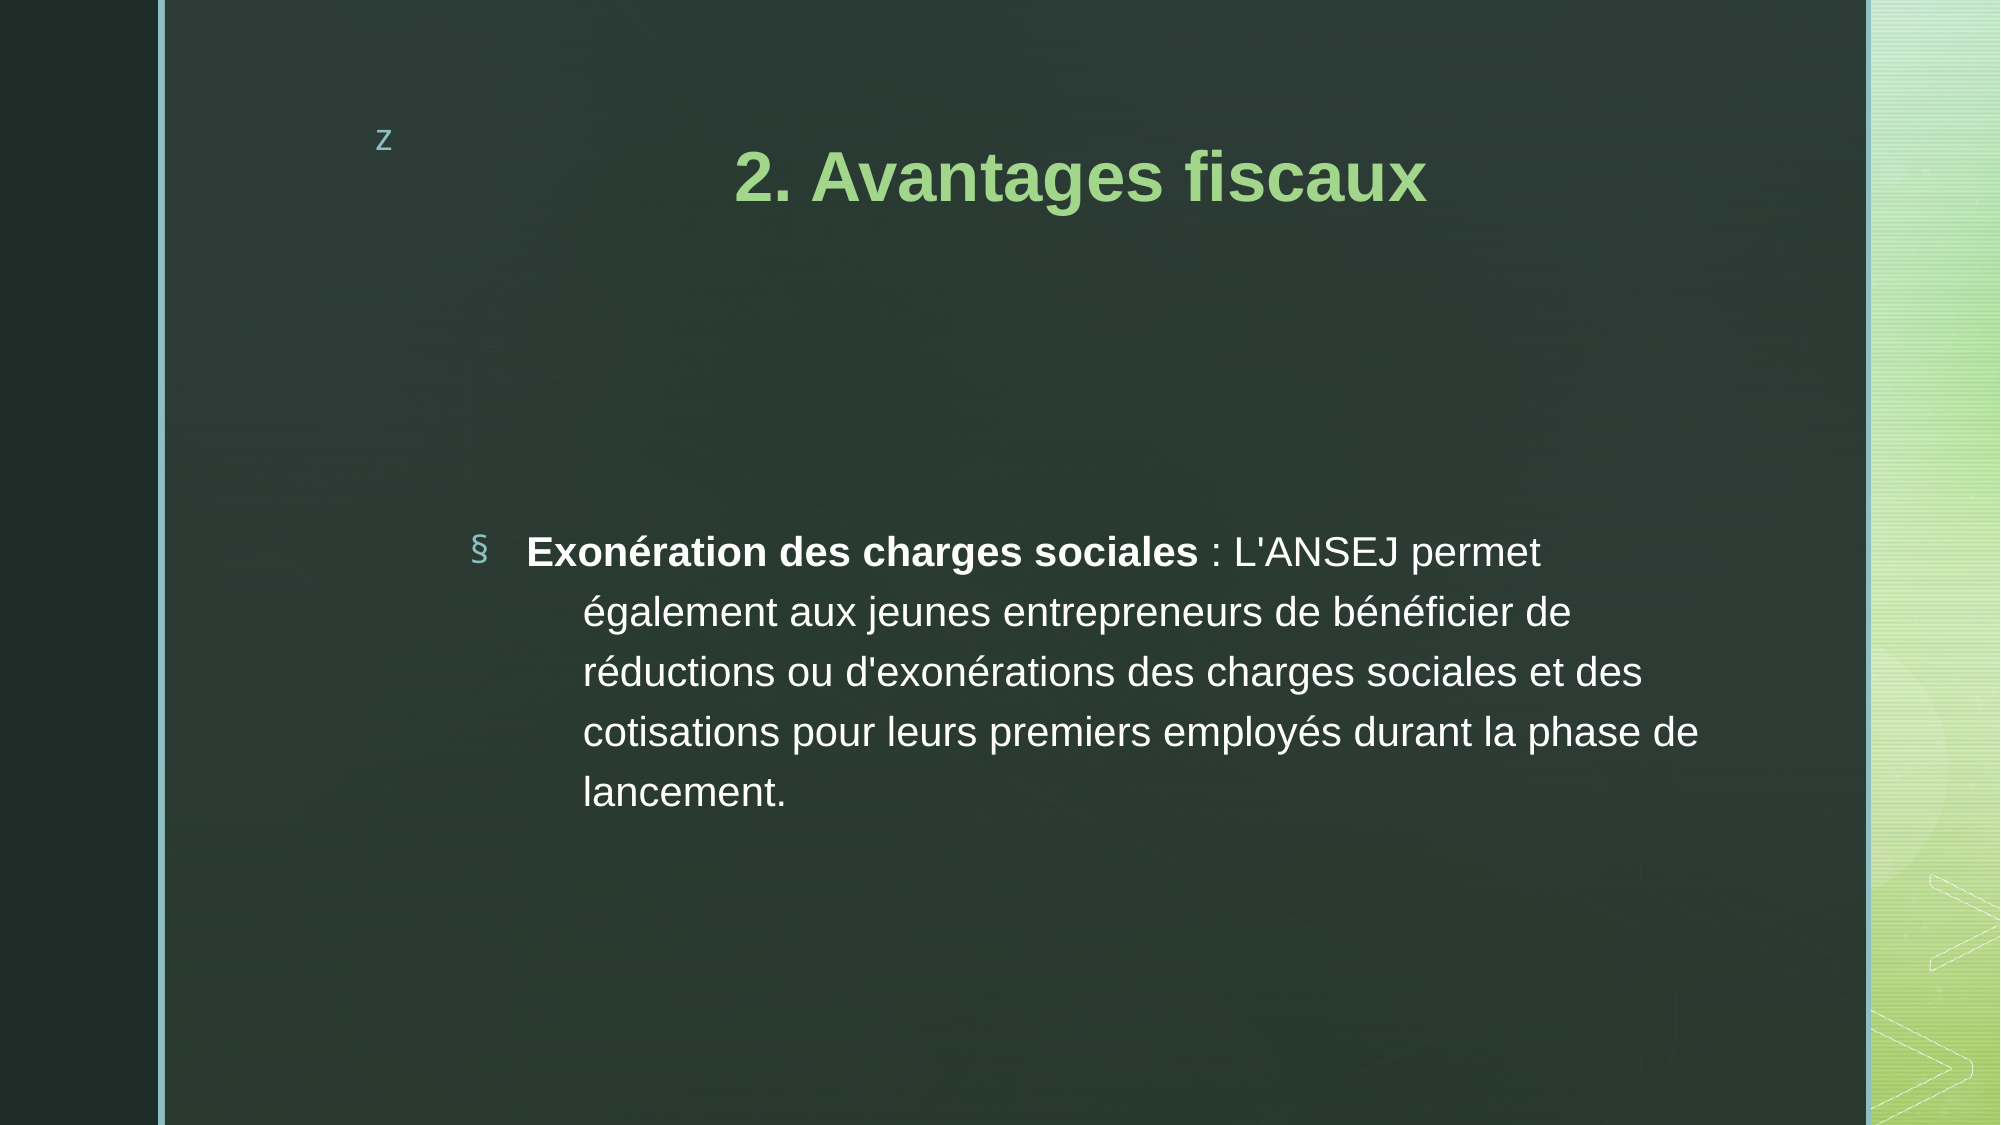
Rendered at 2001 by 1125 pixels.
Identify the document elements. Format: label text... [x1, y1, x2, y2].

title 2. Avantages fiscaux [428, 132, 1734, 310]
list Exonération des charges sociales : L'ANSEJ permet également aux jeunes entrepreneurs de bénéficier de réductions ou d'exonérations des charges sociales et des cotisations pour leurs premiers employés durant la phase de lancement. [454, 336, 1734, 993]
